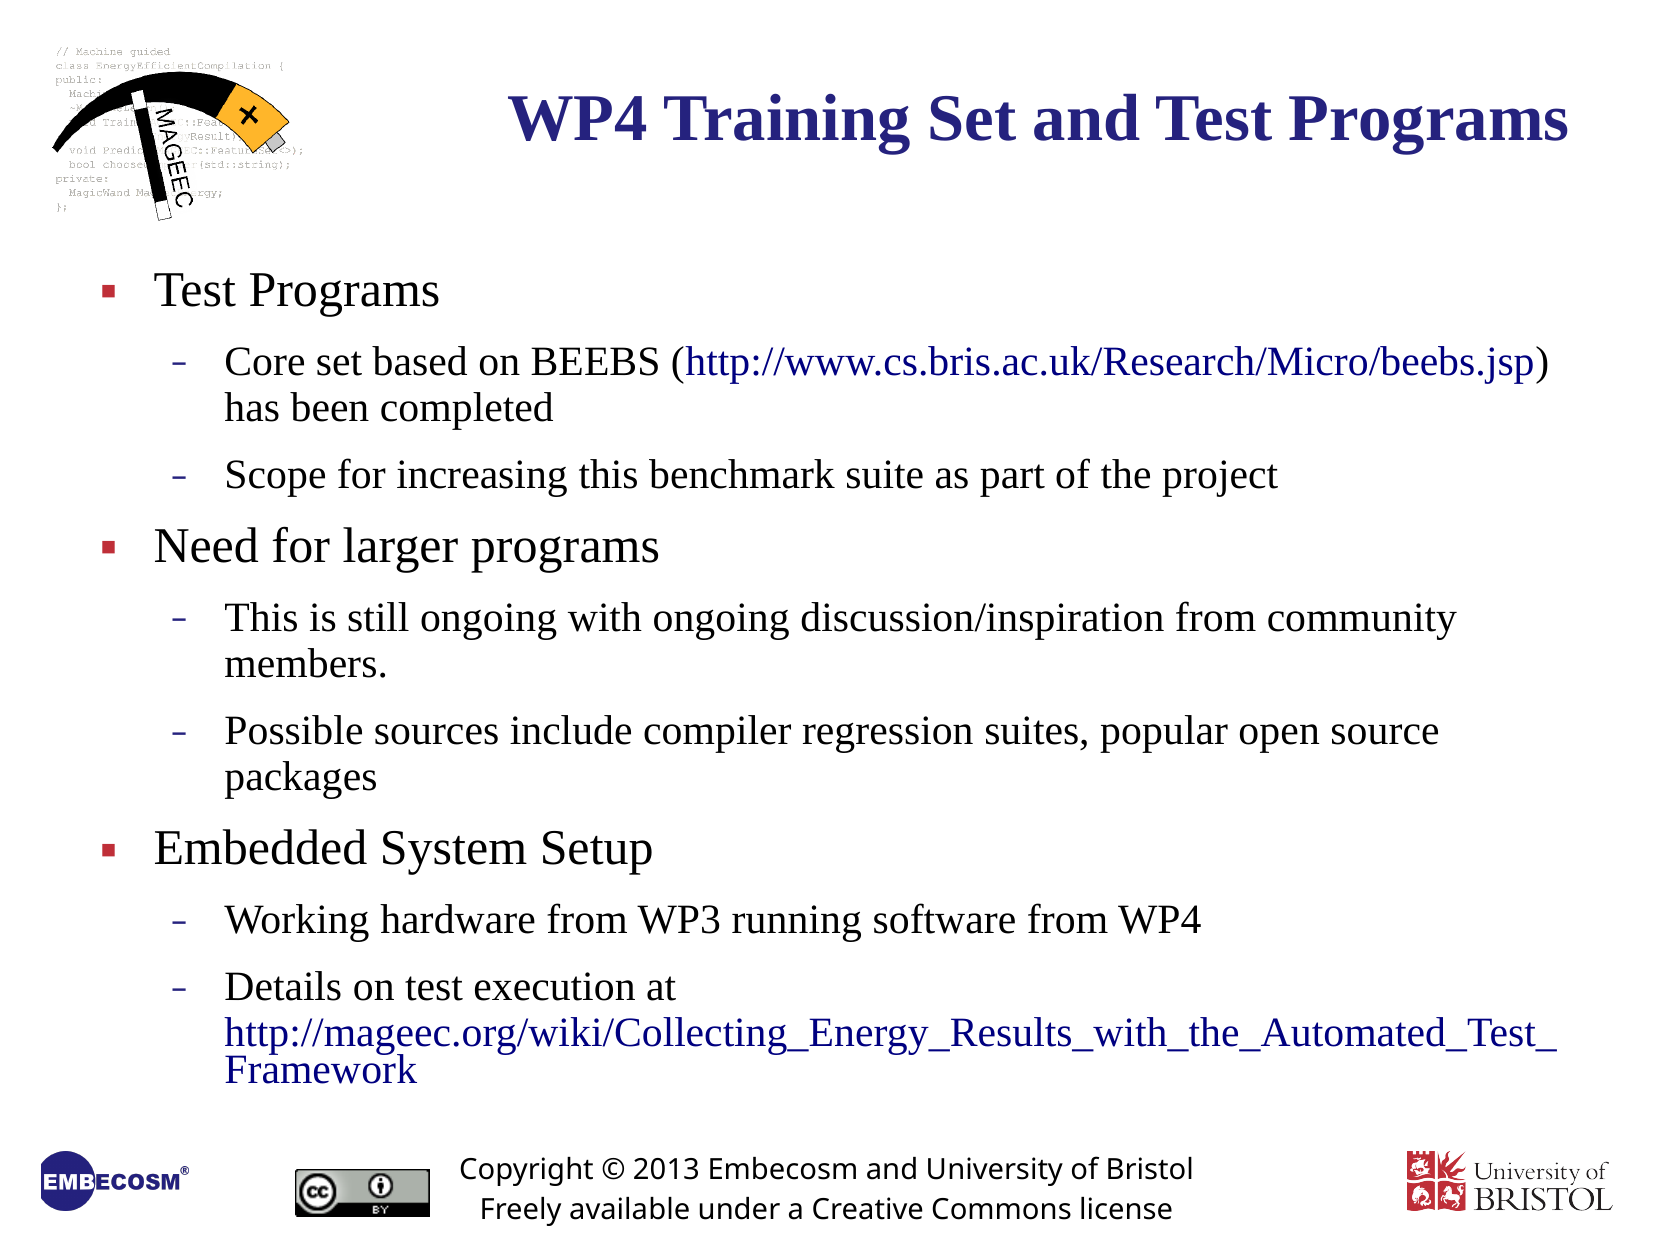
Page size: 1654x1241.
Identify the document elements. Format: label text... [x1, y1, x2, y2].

picture [1407, 1151, 1613, 1211]
title WP4 Training Set and Test Programs [326, 32, 1571, 205]
picture [52, 47, 302, 225]
list Test Programs Core set based on BEEBS (http://www.cs.bris.ac.uk/Research/Micro/beebs.jsp) has been completed Scope for increasing this benchmark suite as part of the project Need for larger programs This is still ongoing with ongoing discussion/inspiration from community members. Possible sources include compiler regression suites, popular open source packages Embedded System Setup Working hardware from WP3 running software from WP4 Details on test execution at http://mageec.org/wiki/Collecting_Energy_Results_with_the_Automated_Test_Framework [82, 261, 1571, 1087]
picture [295, 1169, 430, 1217]
picture [41, 1151, 189, 1211]
